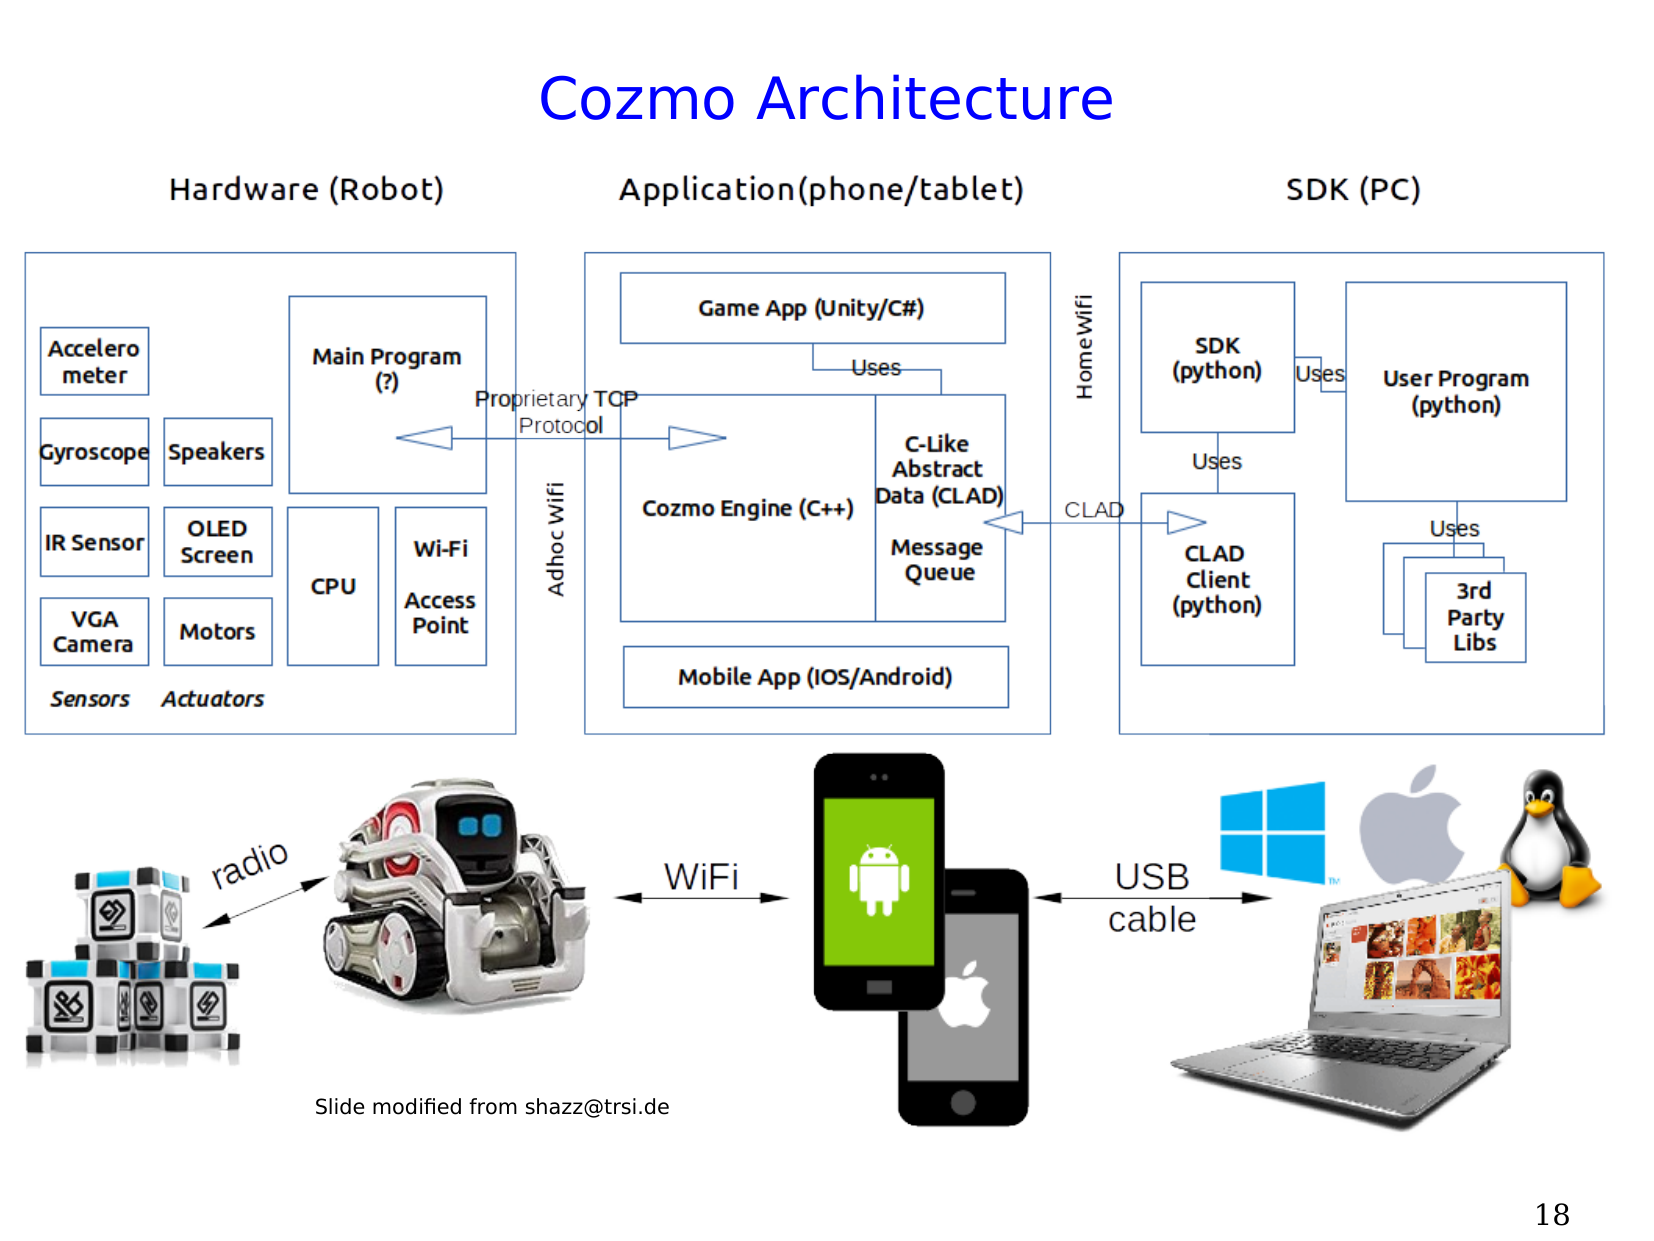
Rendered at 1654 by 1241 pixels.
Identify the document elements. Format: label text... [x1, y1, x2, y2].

text_box Slide modified from shazz@trsi.de [300, 1087, 713, 1127]
picture [0, 102, 1652, 1137]
title Cozmo Architecture [82, 49, 1571, 151]
